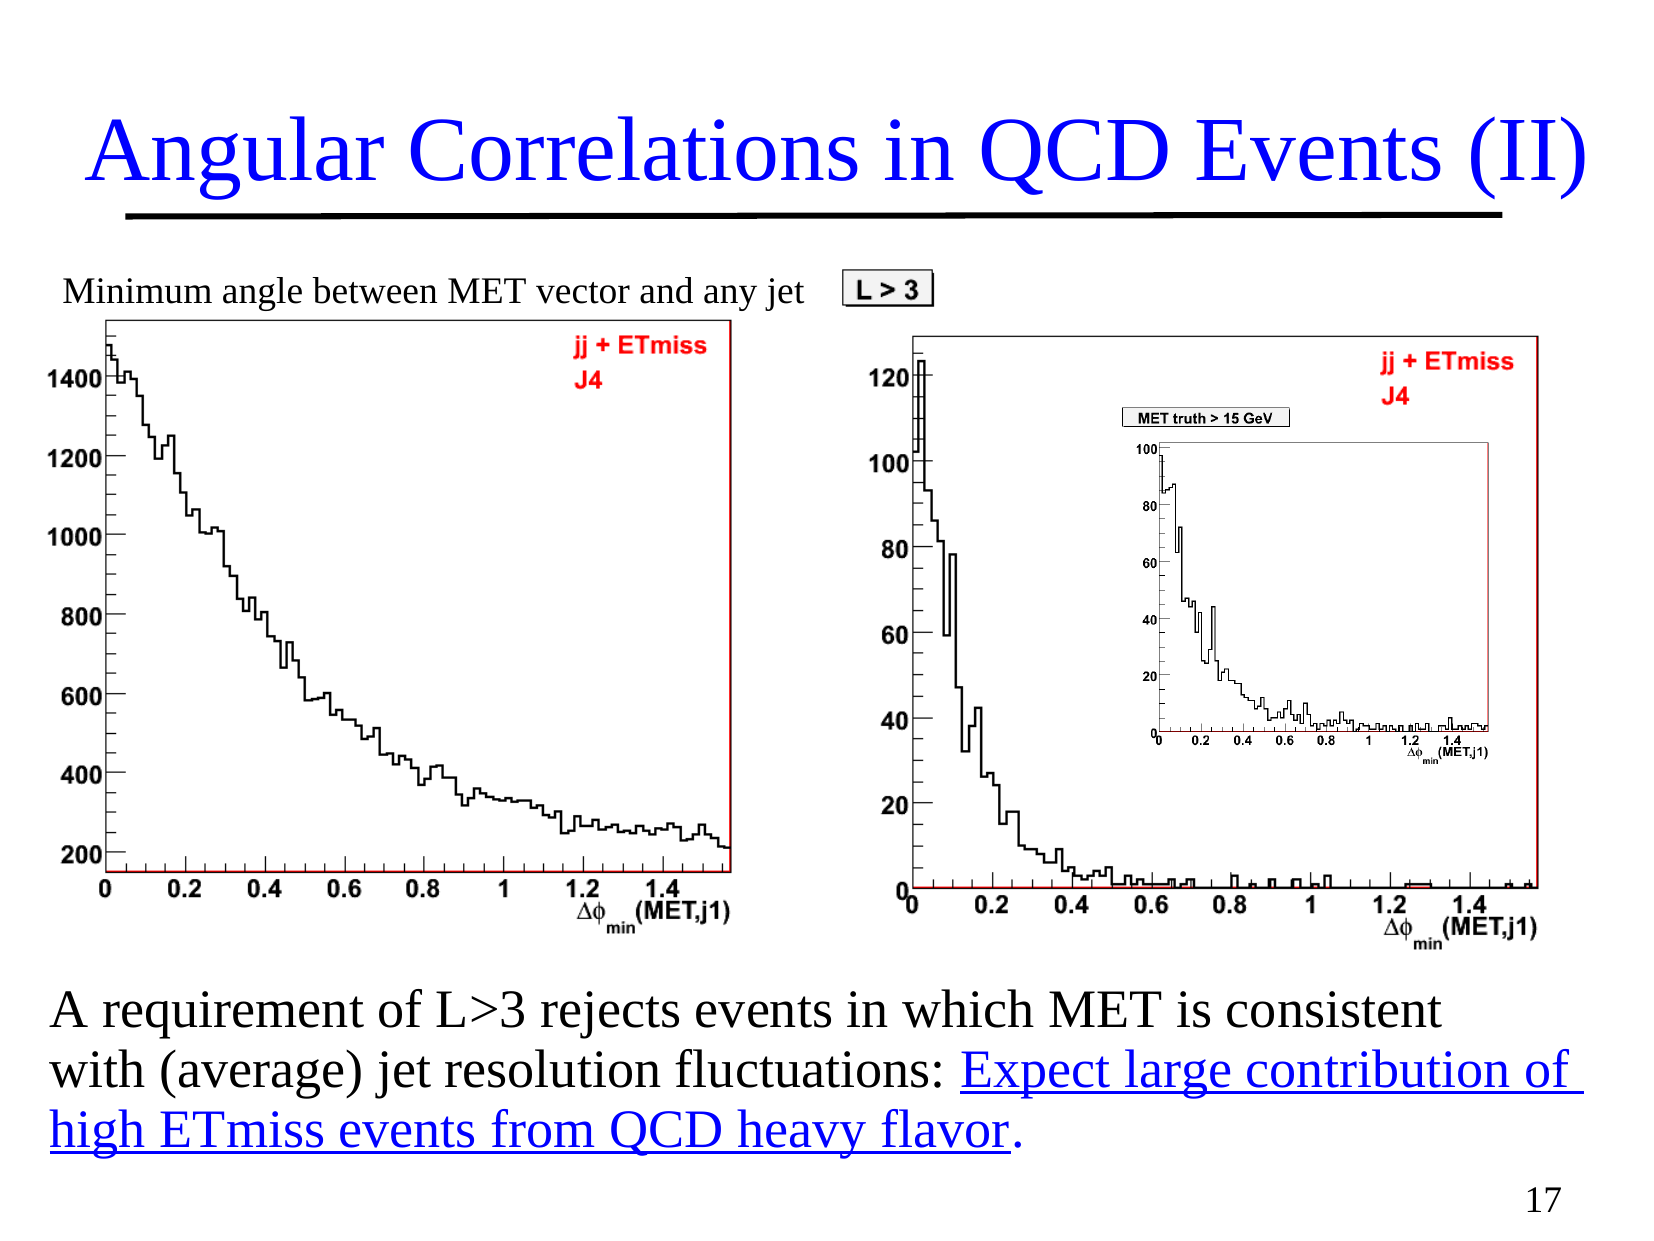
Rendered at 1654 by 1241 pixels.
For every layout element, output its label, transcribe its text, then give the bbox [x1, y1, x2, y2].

text_box Minimum angle between MET vector and any jet [62, 270, 788, 312]
text_box Angular Correlations in QCD Events (II) [84, 98, 1629, 211]
text_box A requirement of L>3 rejects events in which MET is consistent with (average) jet resolution fluctuations: Expect large contribution of high ETmiss events from QCD heavy flavor. [49, 979, 1584, 1160]
picture [28, 251, 809, 942]
picture [835, 267, 1616, 958]
